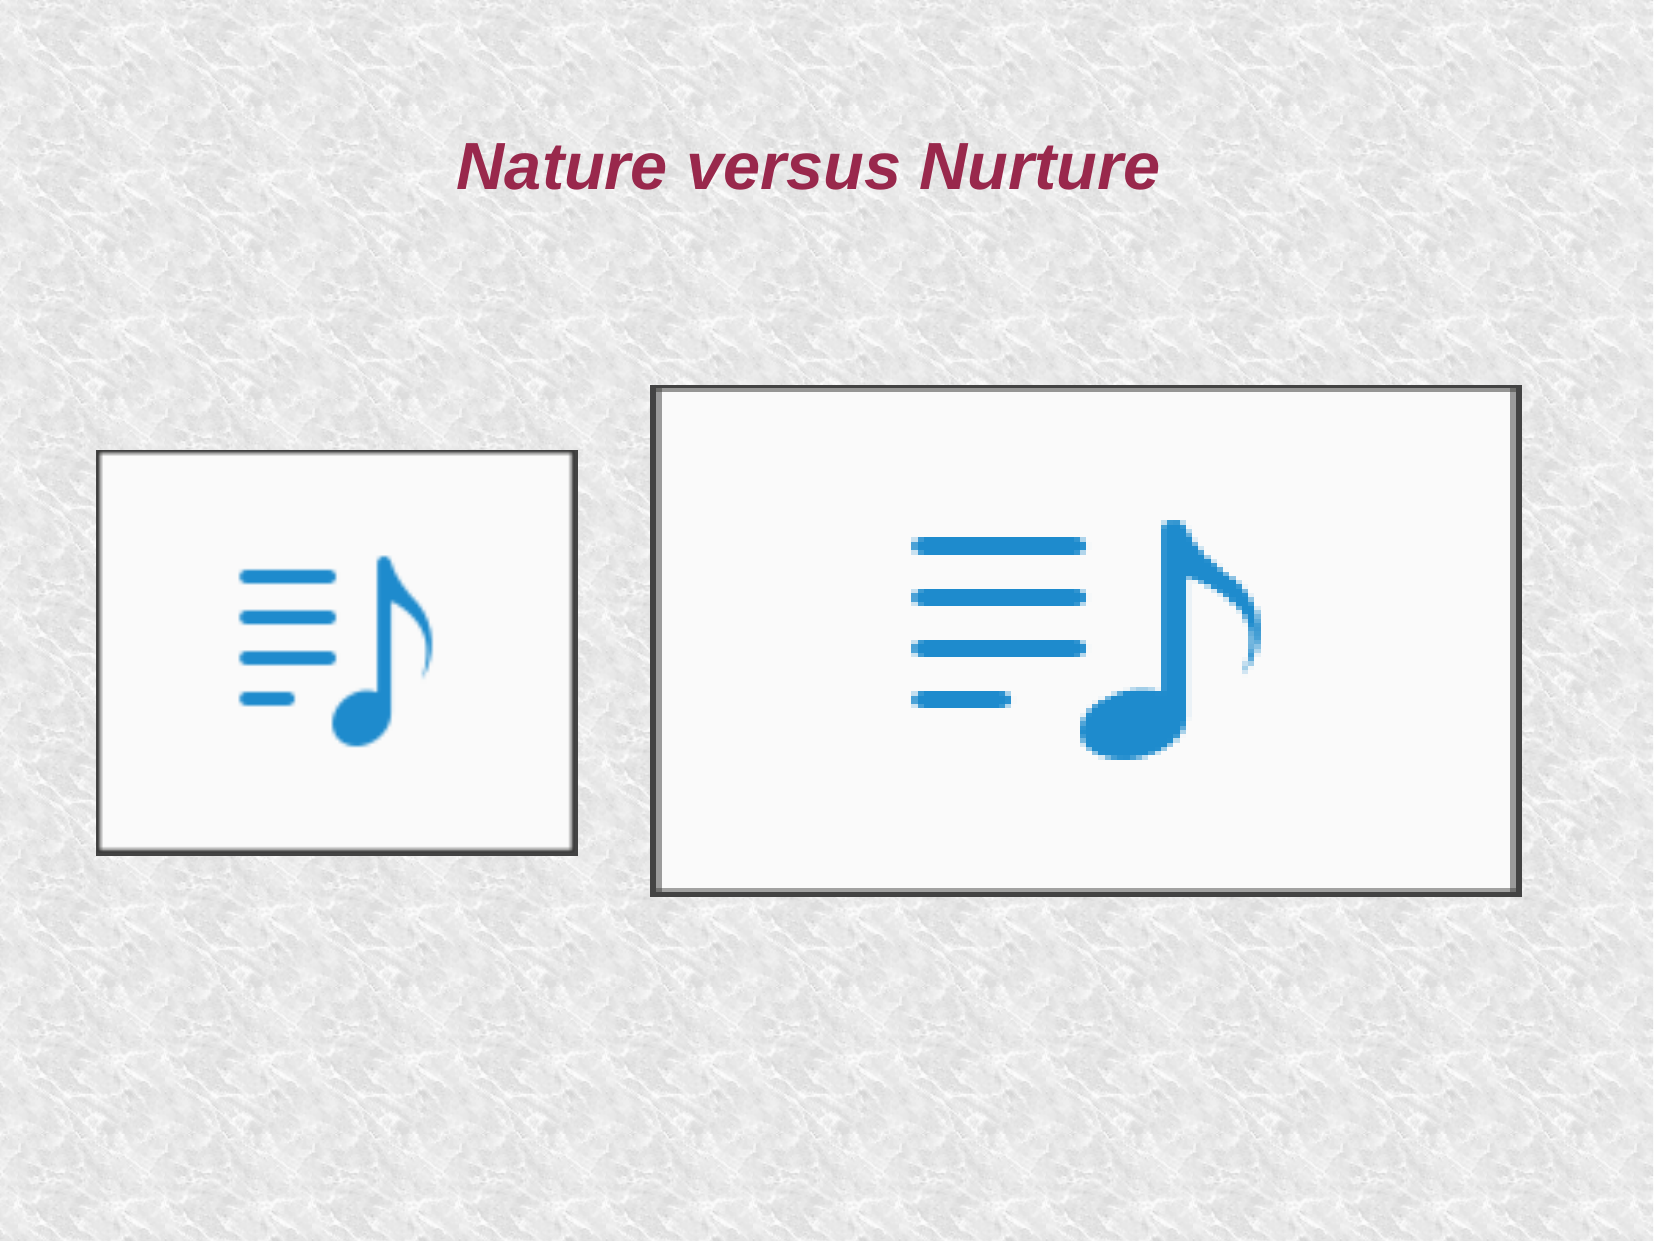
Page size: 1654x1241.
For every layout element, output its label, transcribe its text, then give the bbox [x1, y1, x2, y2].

text_box [649, 383, 1524, 898]
title Nature versus Nurture [82, 90, 1535, 298]
picture [0, 0, 1654, 1241]
text_box [95, 448, 579, 857]
